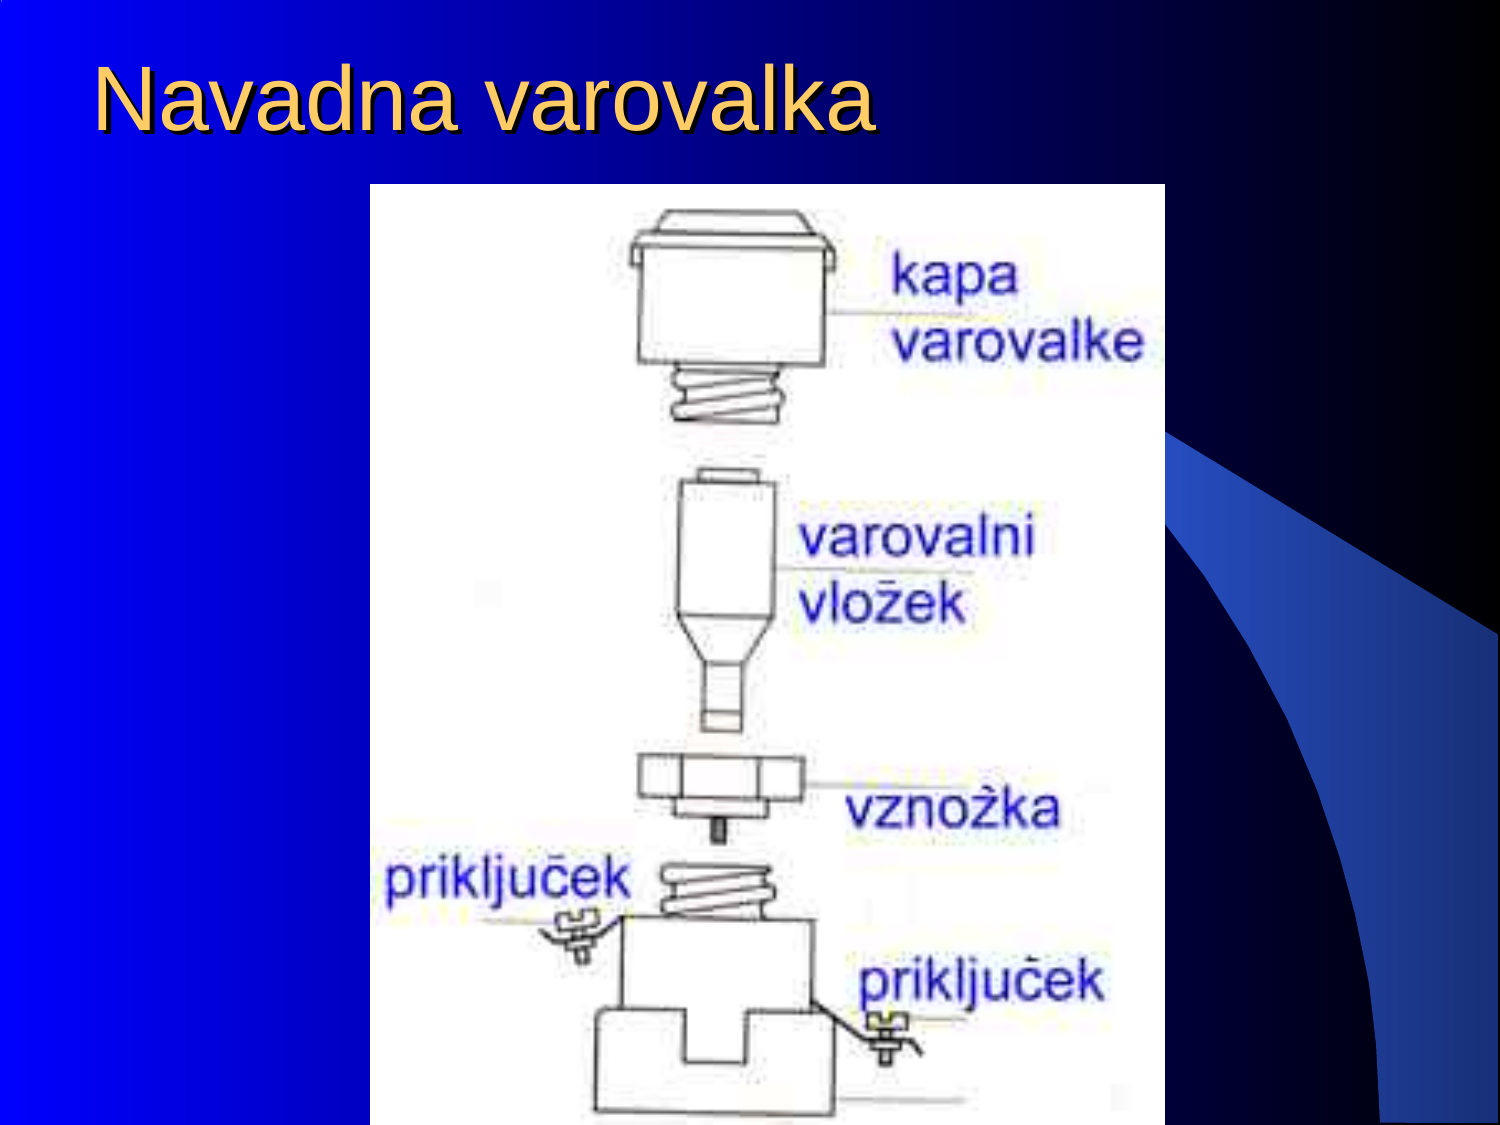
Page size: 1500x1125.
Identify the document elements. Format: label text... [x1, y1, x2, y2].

picture [370, 184, 1165, 1125]
title Navadna varovalka [76, 0, 1403, 188]
